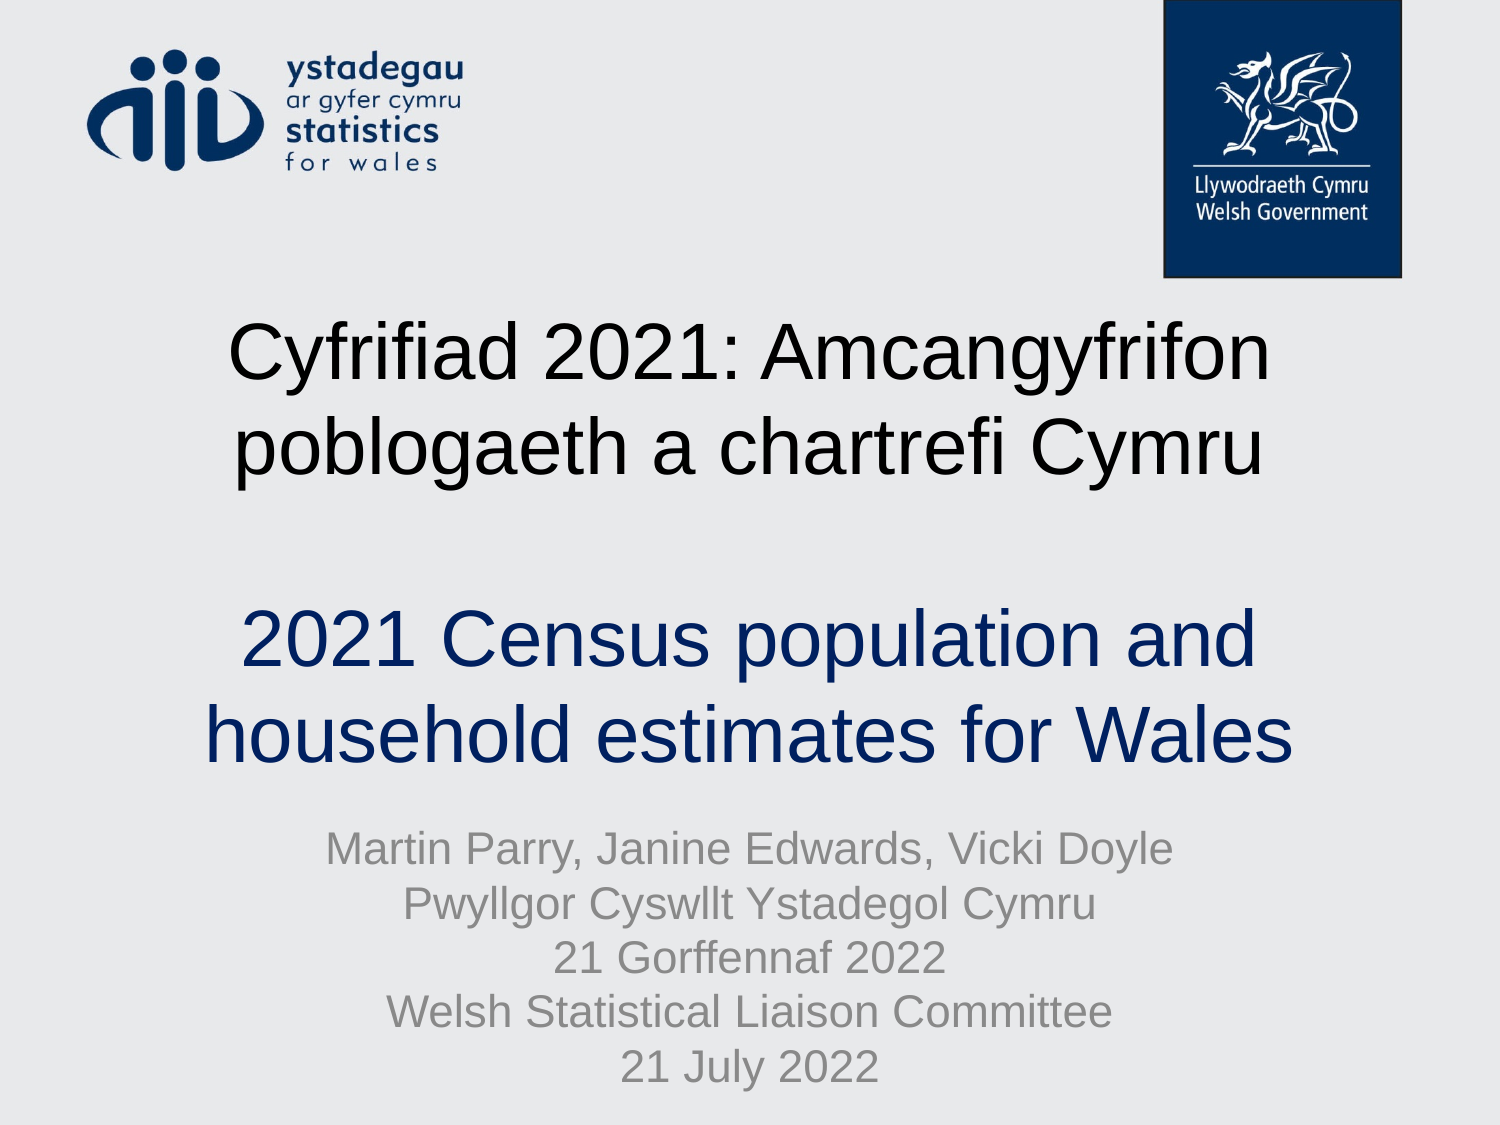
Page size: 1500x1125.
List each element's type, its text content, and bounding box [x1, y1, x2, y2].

subtitle Martin Parry, Janine Edwards, Vicki Doyle Pwyllgor Cyswllt Ystadegol Cymru 21 Gorffennaf 2022 Welsh Statistical Liaison Committee 21 July 2022 [225, 822, 1276, 1110]
title Cyfrifiad 2021: Amcangyfrifon poblogaeth a chartrefi Cymru 2021 Census population and household estimates for Wales [112, 290, 1388, 787]
